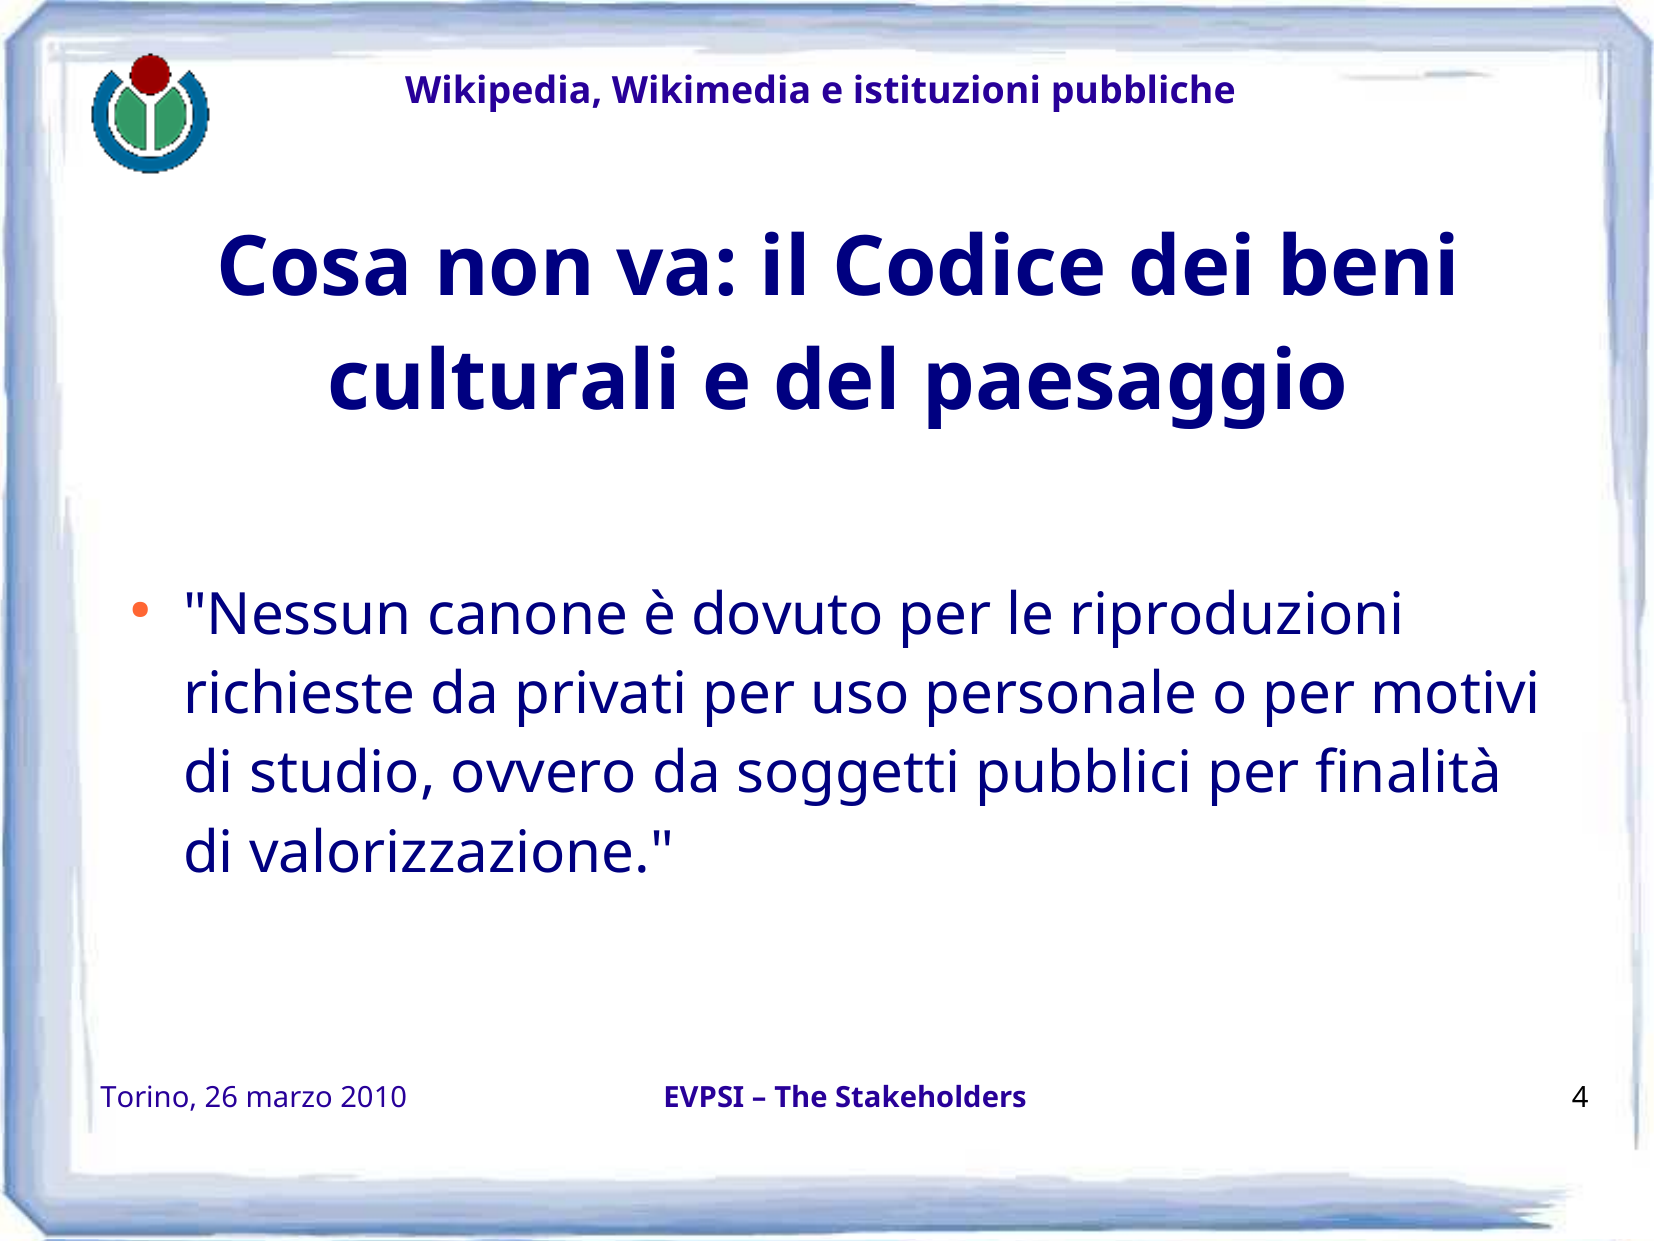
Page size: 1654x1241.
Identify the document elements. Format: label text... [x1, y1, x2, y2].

title Wikipedia, Wikimedia e istituzioni pubbliche [76, 59, 1565, 119]
list Cosa non va: il Codice dei beni culturali e del paesaggio "Nessun canone è dovuto per le riproduzioni richieste da privati per uso personale o per motivi di studio, ovvero da soggetti pubblici per finalità di valorizzazione." [112, 206, 1565, 886]
picture [0, 0, 1654, 1241]
